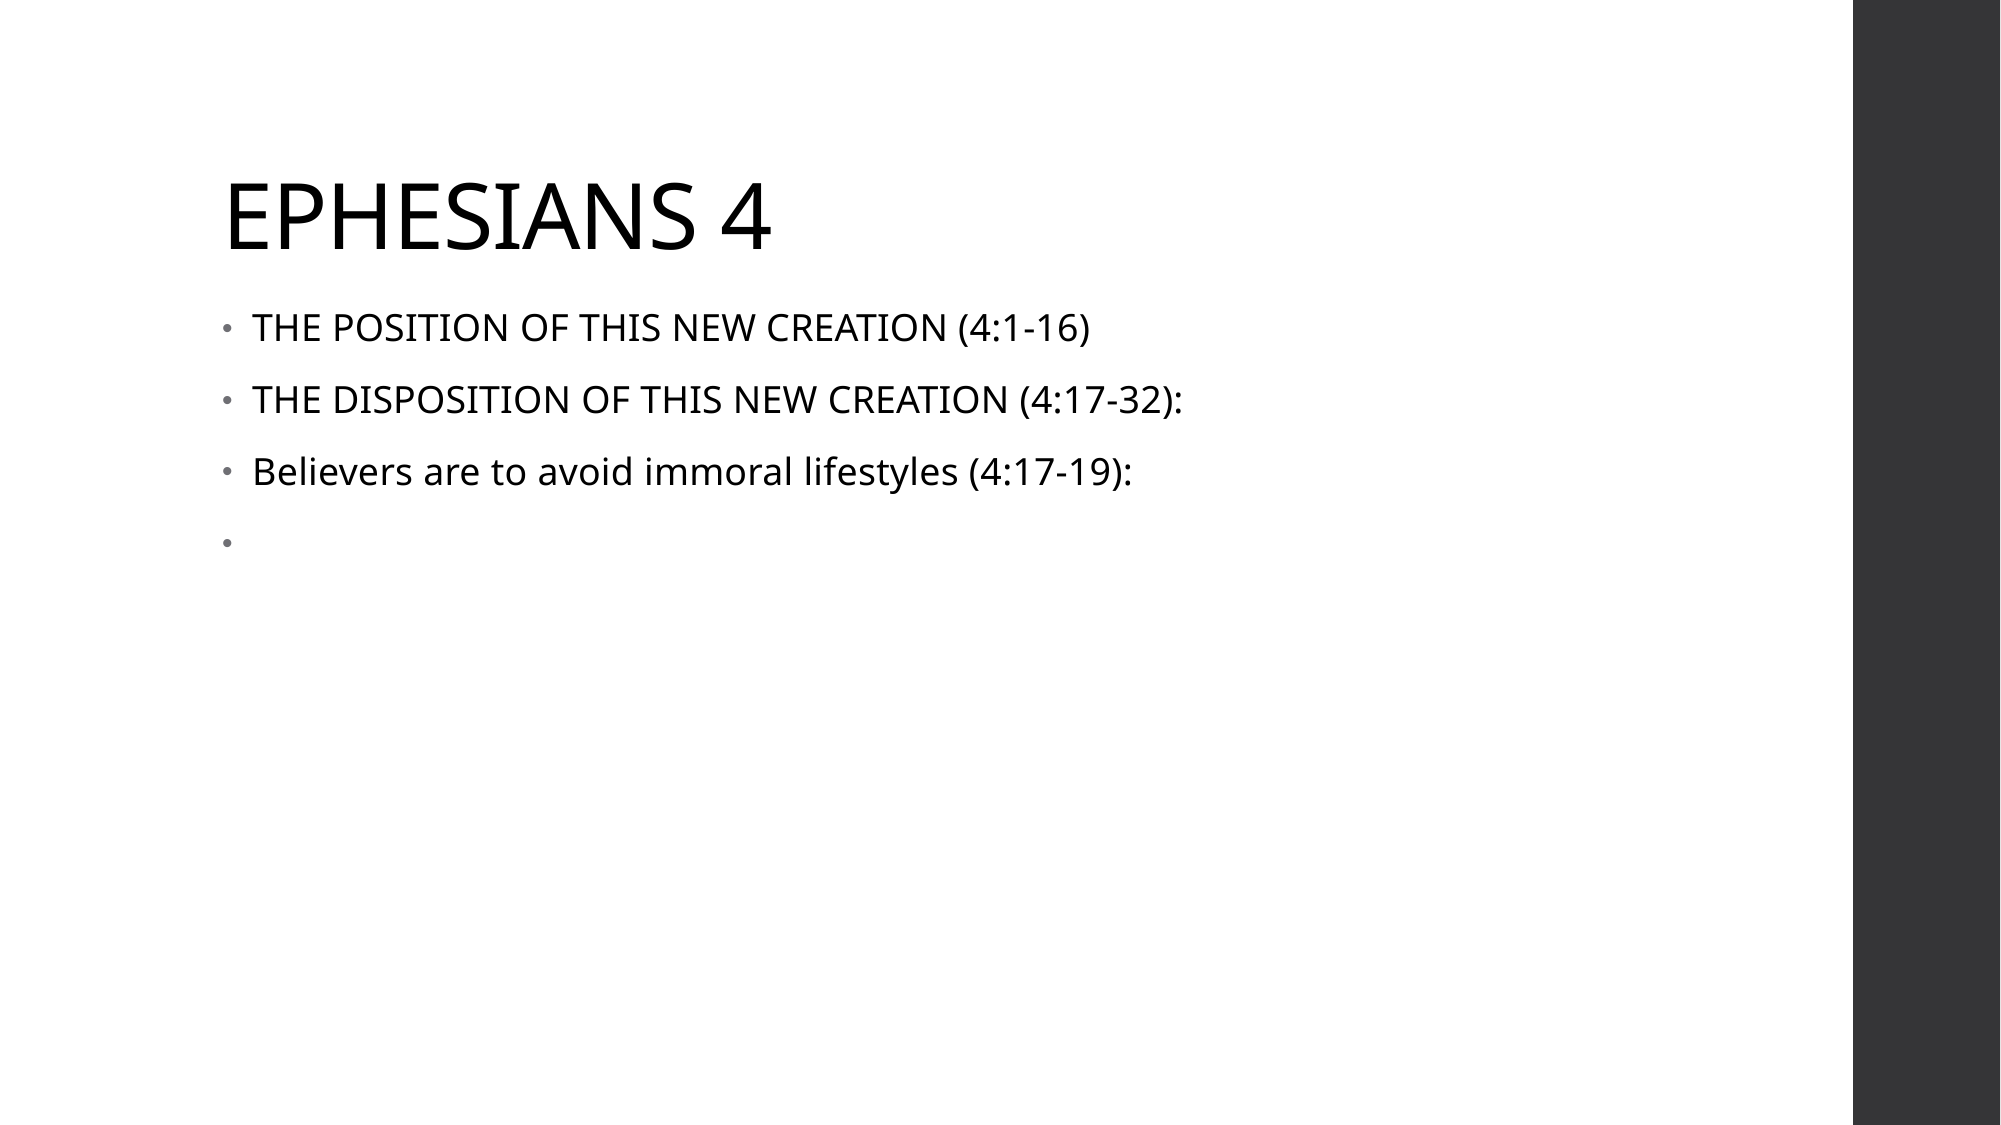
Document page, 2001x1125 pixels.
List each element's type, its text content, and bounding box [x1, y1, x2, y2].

title EPHESIANS 4 [206, 60, 1797, 278]
list THE POSITION OF THIS NEW CREATION (4:1-16) THE DISPOSITION OF THIS NEW CREATION (4:17-32): Believers are to avoid immoral lifestyles (4:17-19): [206, 299, 1617, 1014]
